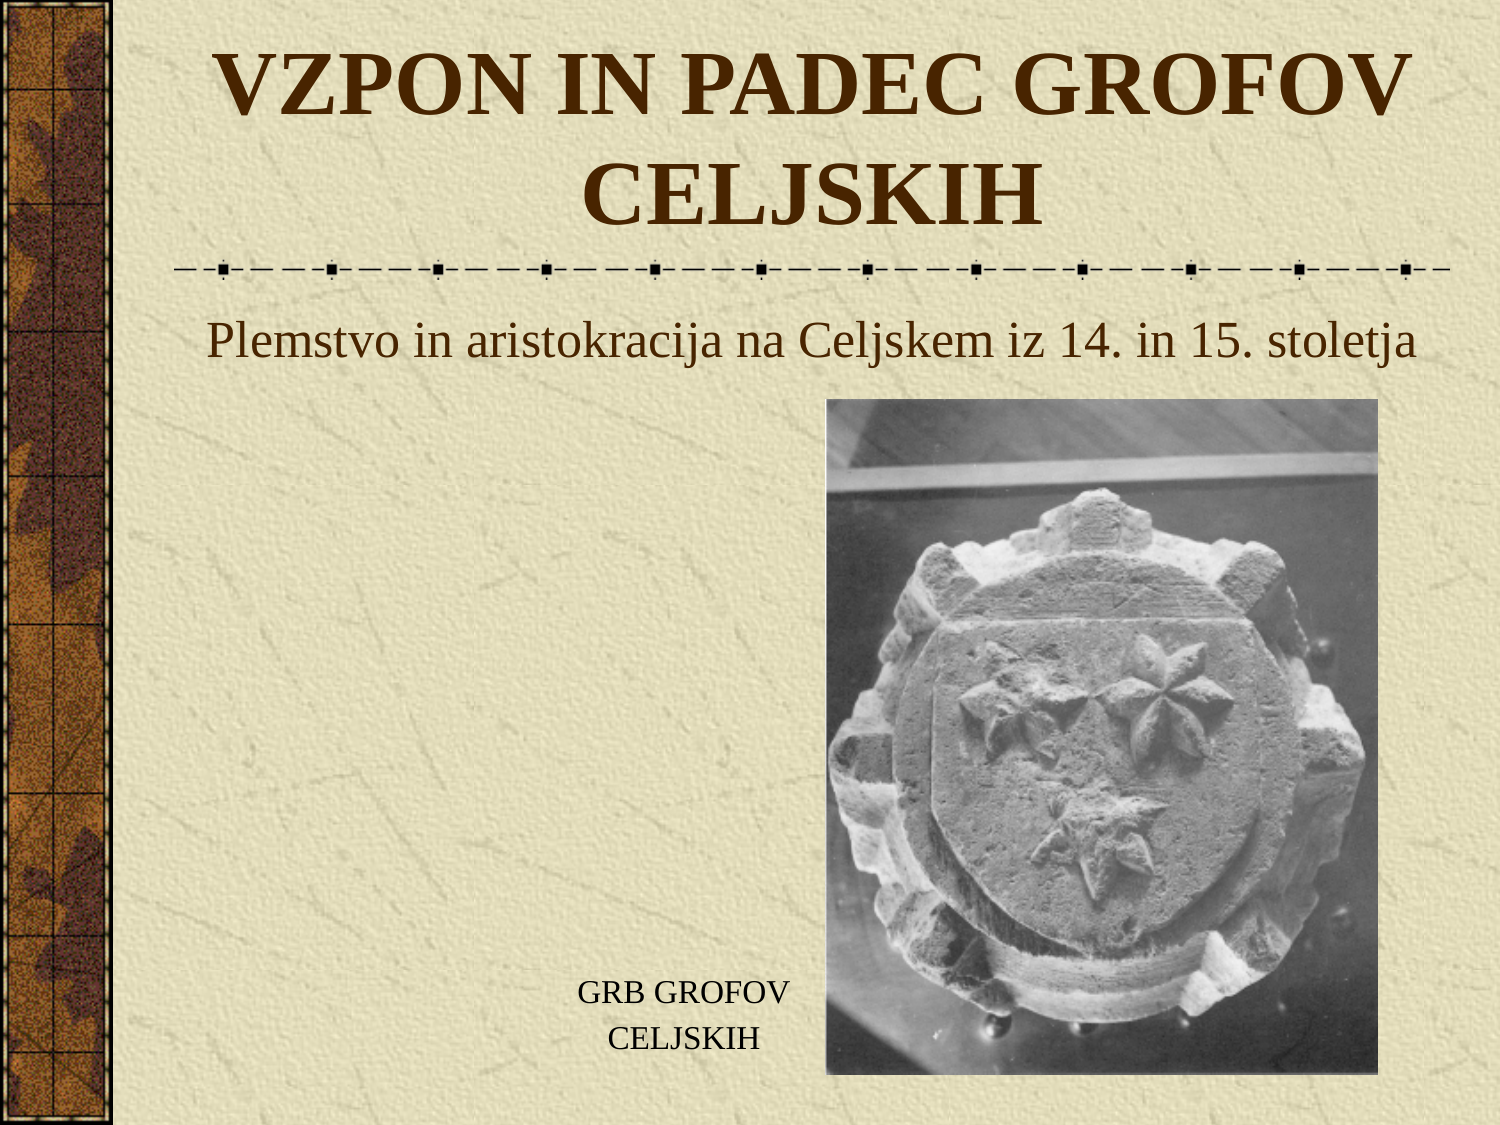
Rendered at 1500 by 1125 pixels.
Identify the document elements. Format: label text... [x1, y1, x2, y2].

title VZPON IN PADEC GROFOV CELJSKIH Plemstvo in aristokracija na Celjskem iz 14. in 15. stoletja [174, 187, 1450, 375]
picture [0, 0, 1500, 1125]
text_box GRB GROFOV CELJSKIH [562, 962, 806, 1064]
